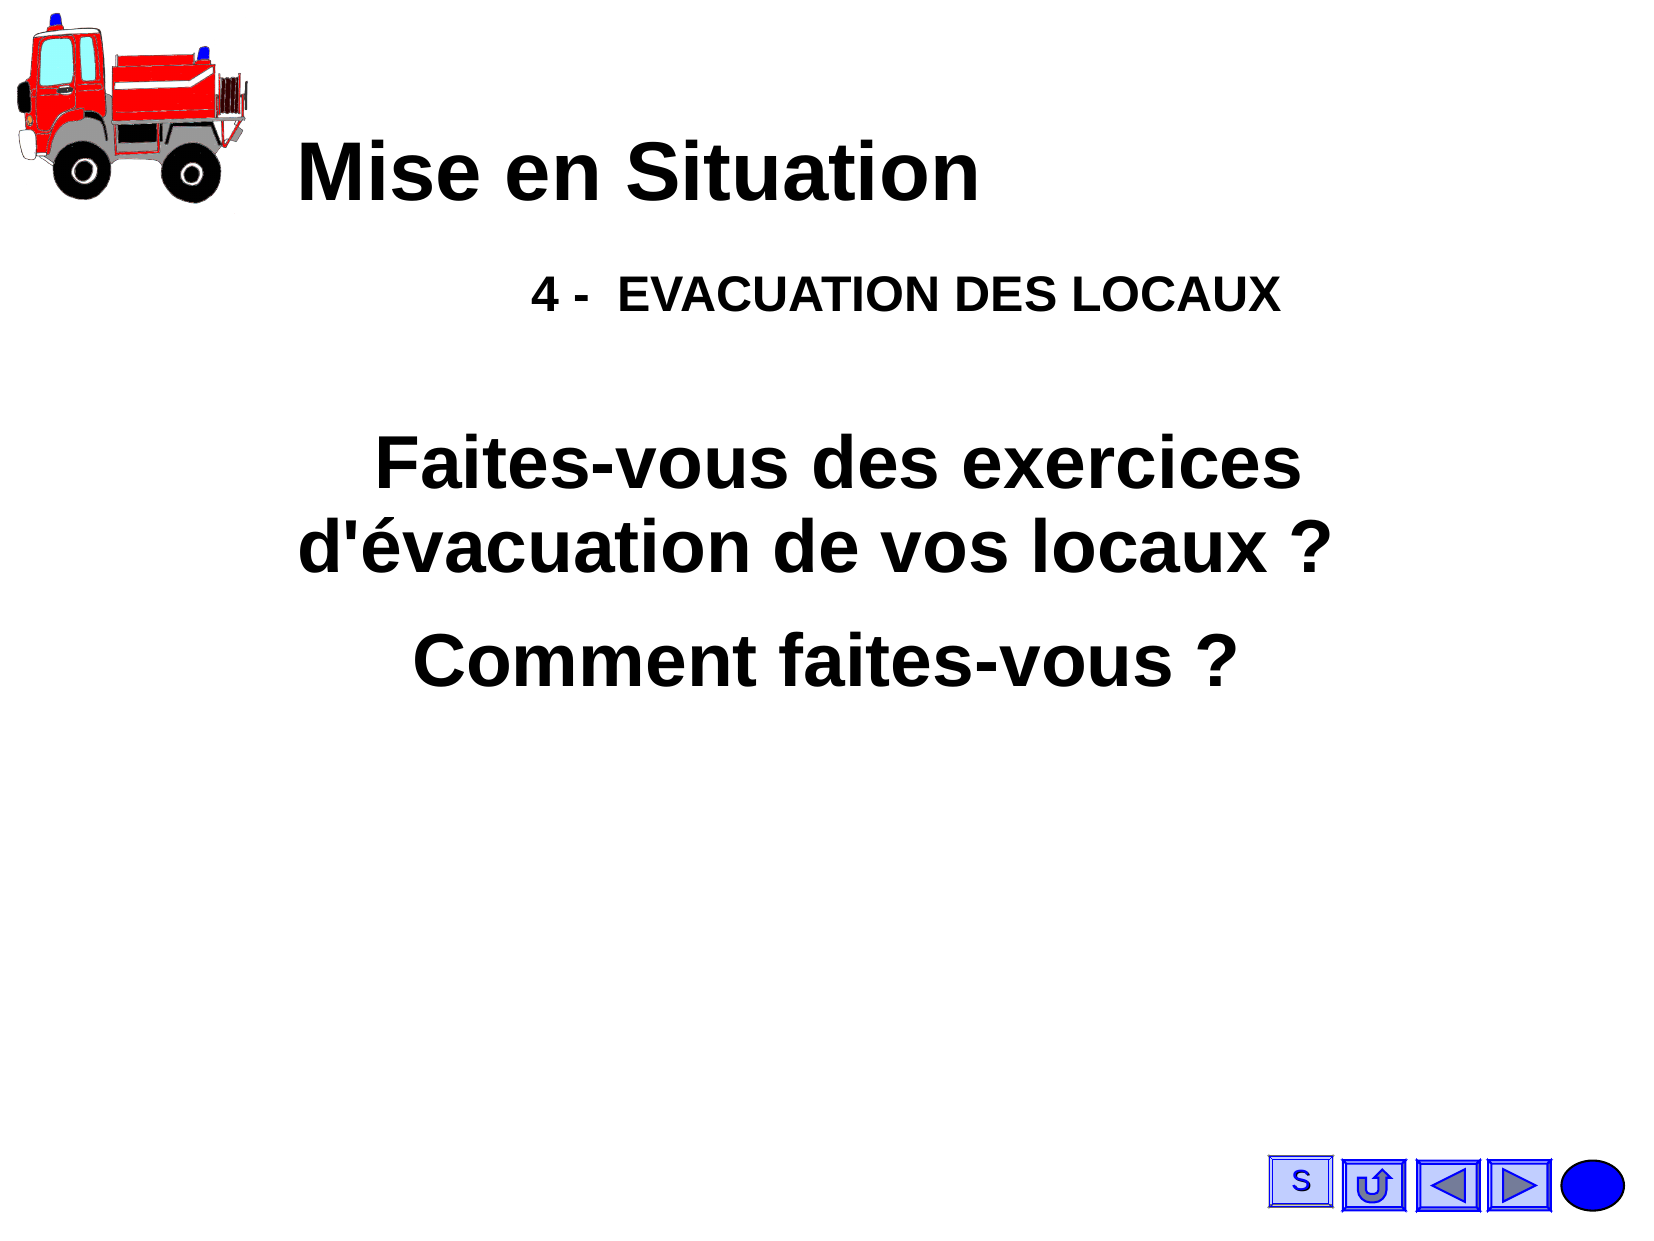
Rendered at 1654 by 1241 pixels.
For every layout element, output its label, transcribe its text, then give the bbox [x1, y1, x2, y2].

text_box 4 - EVACUATION DES LOCAUX [531, 265, 1359, 341]
list Faites-vous des exercices d'évacuation de vos locaux ? Comment faites-vous ? [177, 413, 1477, 837]
picture [8, 8, 257, 216]
text_box [1561, 1160, 1625, 1211]
text_box Mise en Situation [281, 118, 1020, 227]
